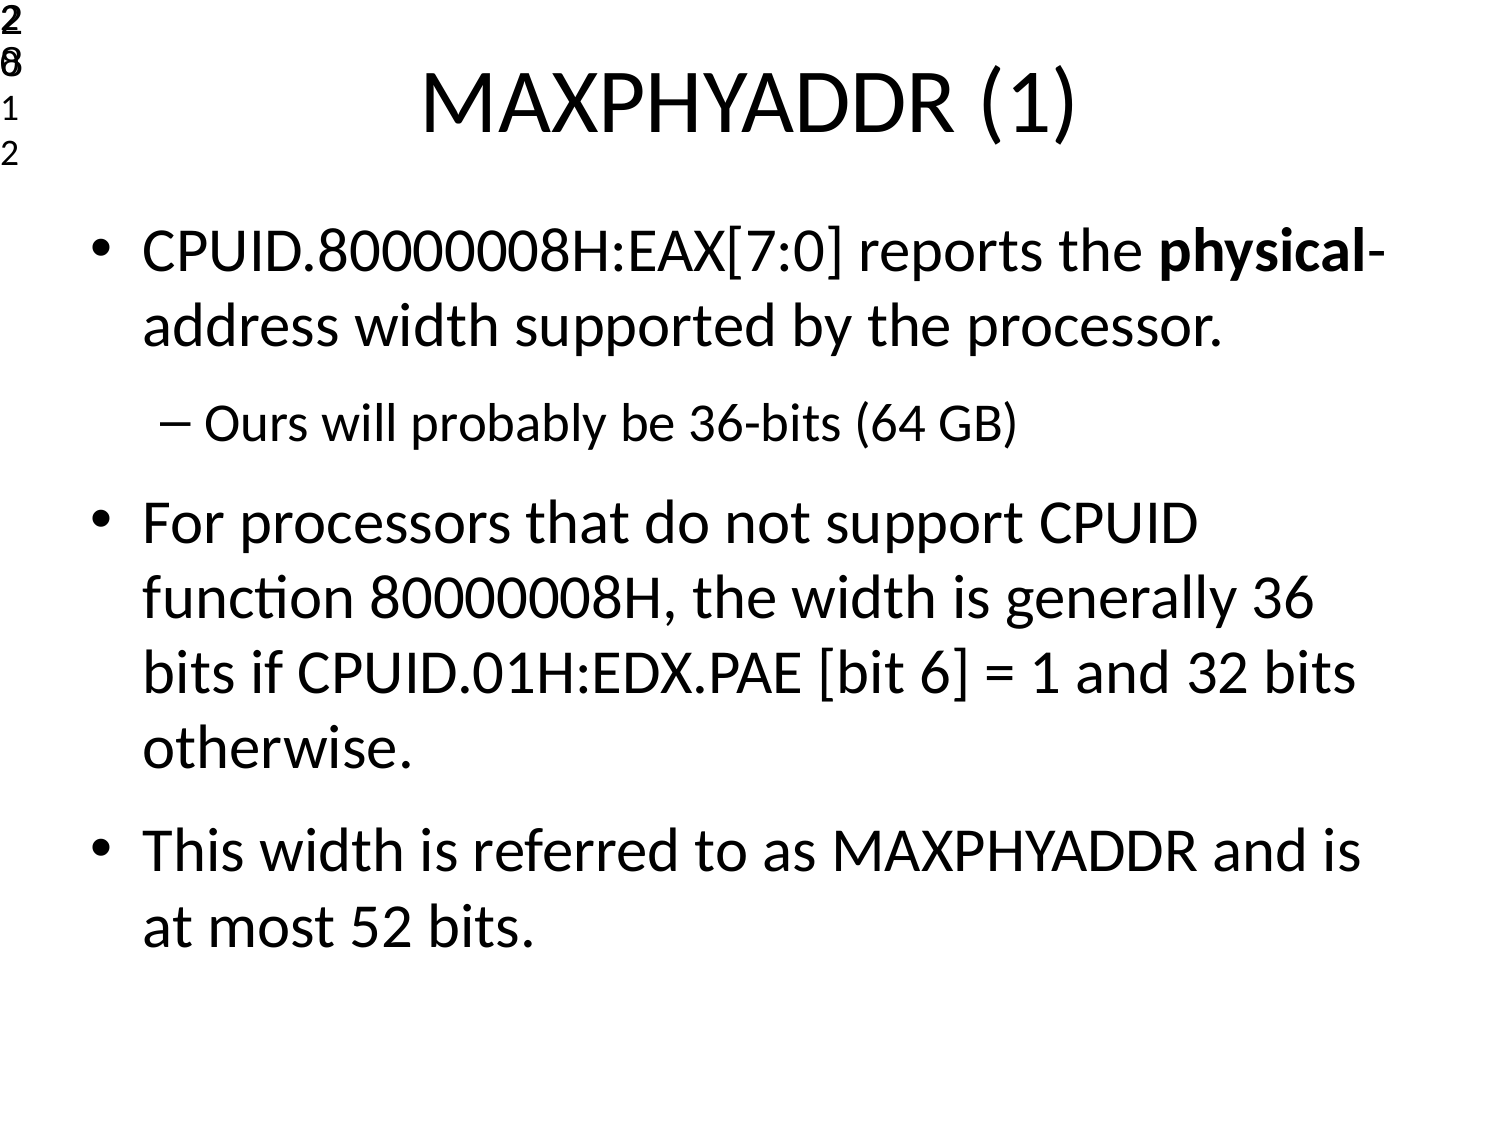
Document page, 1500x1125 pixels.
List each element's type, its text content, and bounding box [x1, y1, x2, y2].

title MAXPHYADDR (1) [75, 2, 1425, 190]
list CPUID.80000008H:EAX[7:0] reports the physical-address width supported by the processor. Ours will probably be 36-bits (64 GB) For processors that do not support CPUID function 80000008H, the width is generally 36 bits if CPUID.01H:EDX.PAE [bit 6] = 1 and 32 bits otherwise. This width is referred to as MAXPHYADDR and is at most 52 bits. [75, 201, 1425, 979]
